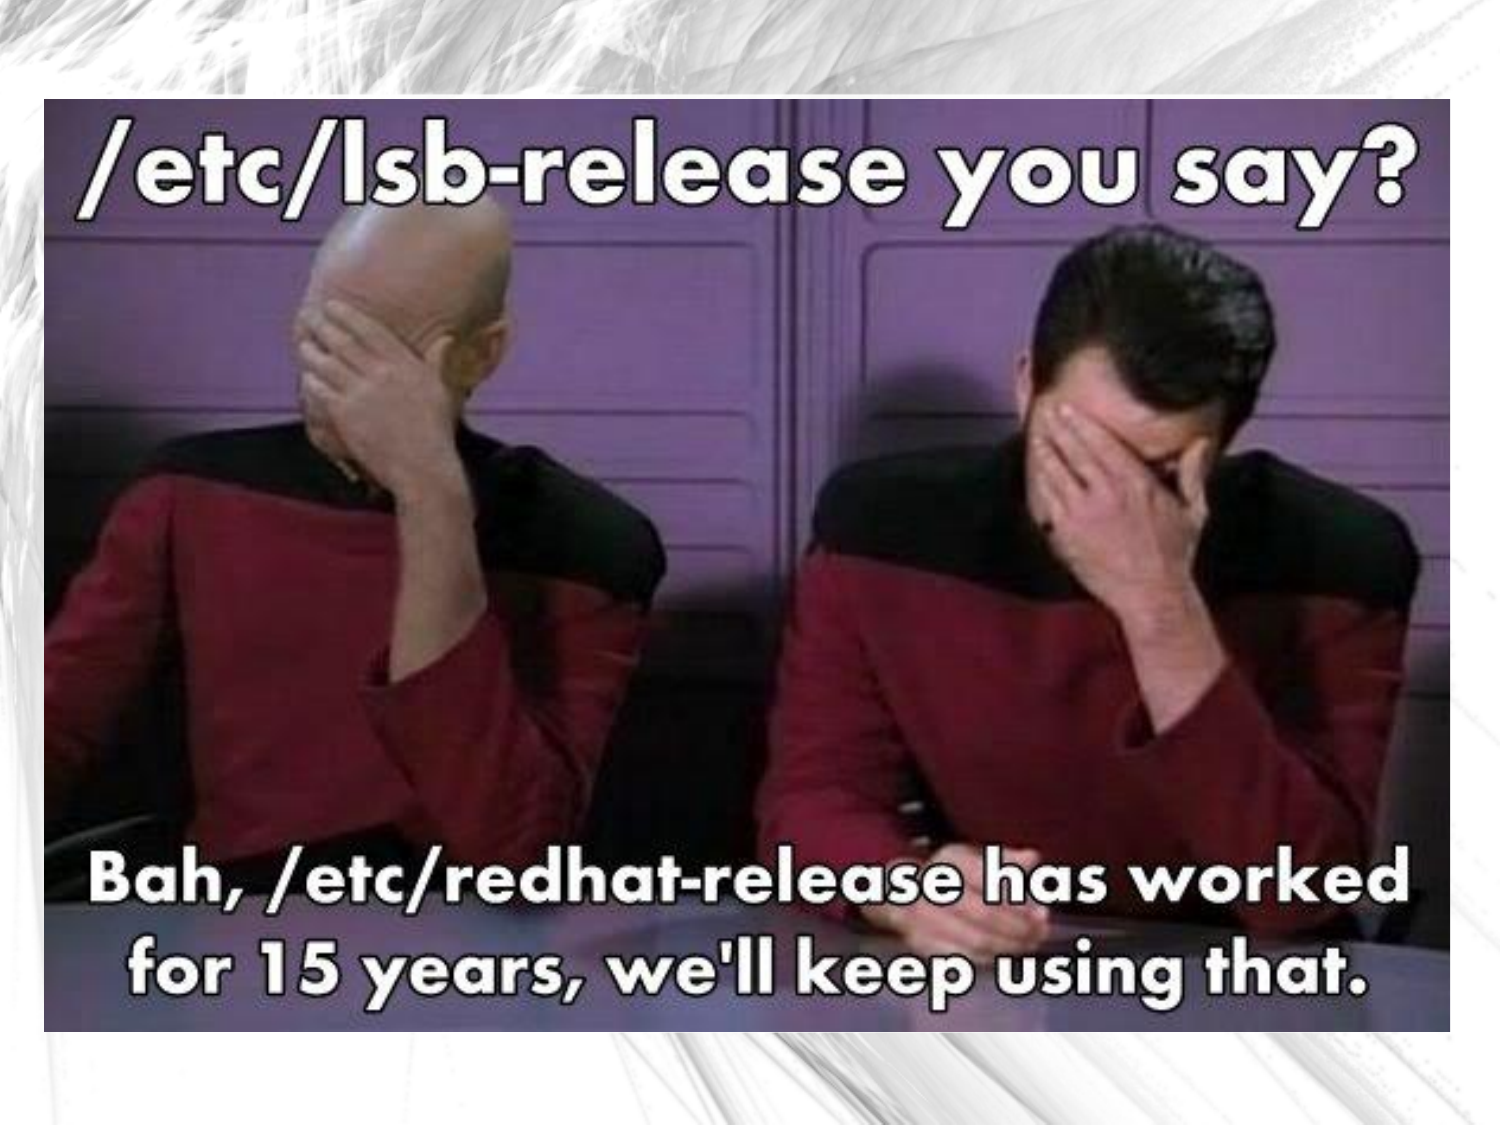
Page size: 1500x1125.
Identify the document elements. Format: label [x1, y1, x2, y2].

text_box [44, 99, 1451, 1032]
picture [0, 0, 1500, 1125]
